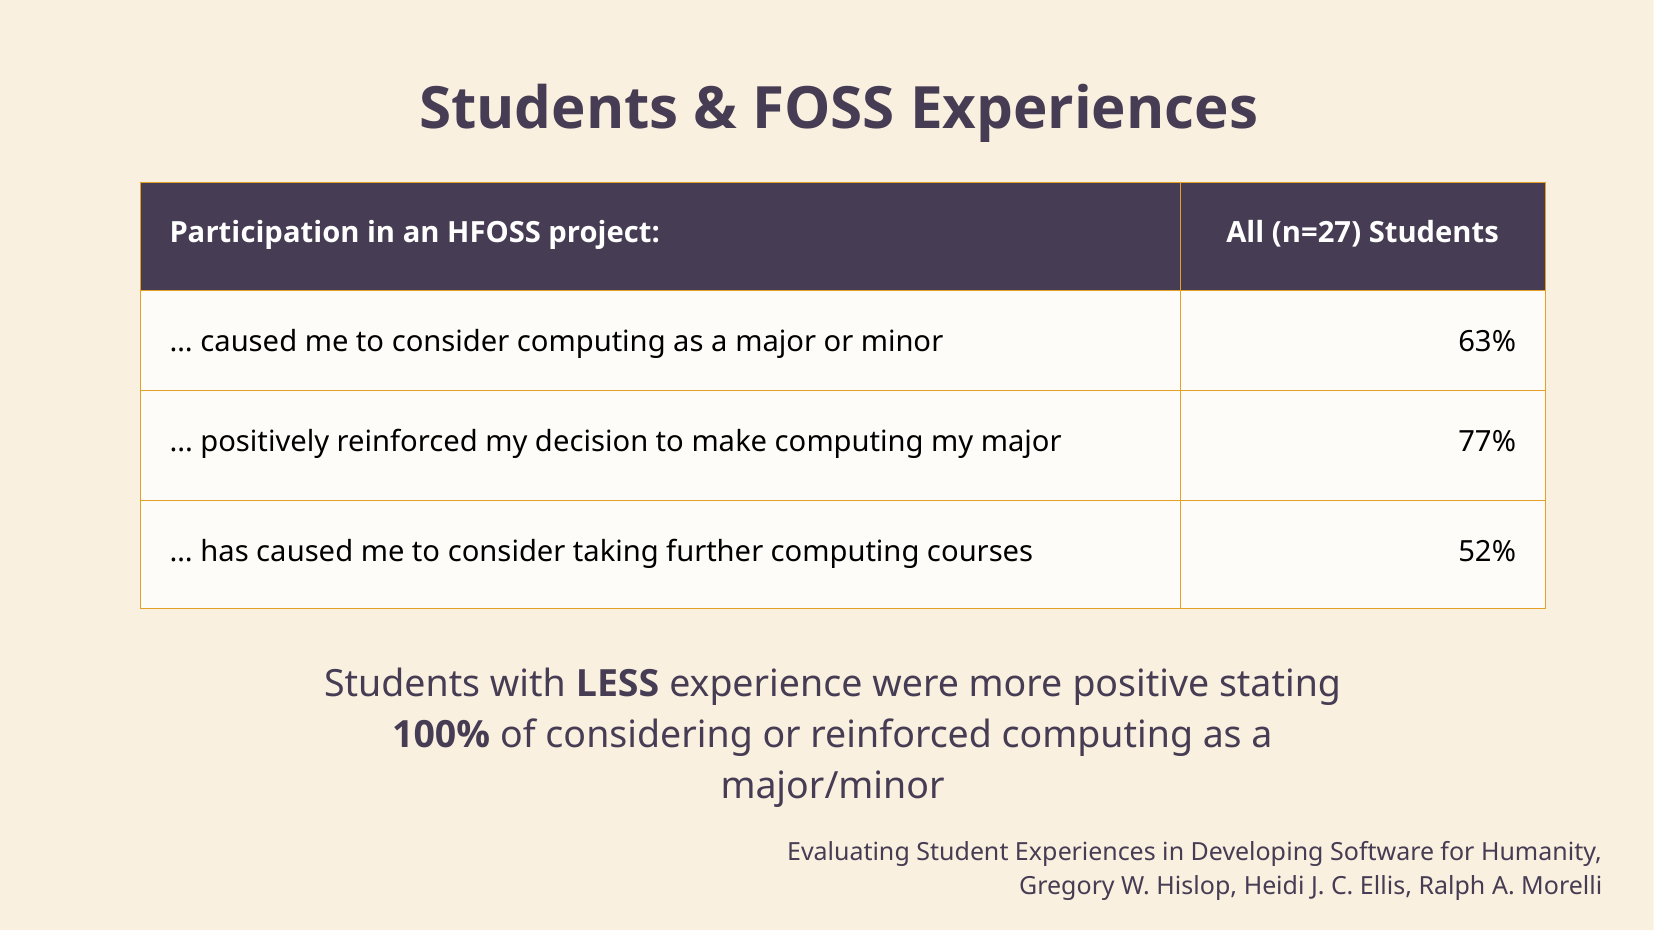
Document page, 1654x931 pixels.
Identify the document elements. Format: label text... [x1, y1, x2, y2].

table_cell 77% [1181, 391, 1545, 500]
table_cell ... positively reinforced my decision to make computing my major [141, 391, 1180, 500]
table_cell 63% [1181, 291, 1545, 390]
table_cell 52% [1181, 501, 1545, 608]
text_box Evaluating Student Experiences in Developing Software for Humanity, Gregory W. Hislop, Heidi J. C. Ellis, Ralph A. Morelli [354, 826, 1619, 931]
table_cell … has caused me to consider taking further computing courses [141, 501, 1180, 608]
table_cell … caused me to consider computing as a major or minor [141, 291, 1180, 390]
table_header All (n=27) Students [1181, 183, 1545, 290]
text_box Students with LESS experience were more positive stating 100% of considering or reinforced computing as a major/minor [283, 649, 1382, 796]
text_box Students & FOSS Experiences [183, 59, 1495, 166]
table_header Participation in an HFOSS project: [141, 183, 1180, 290]
